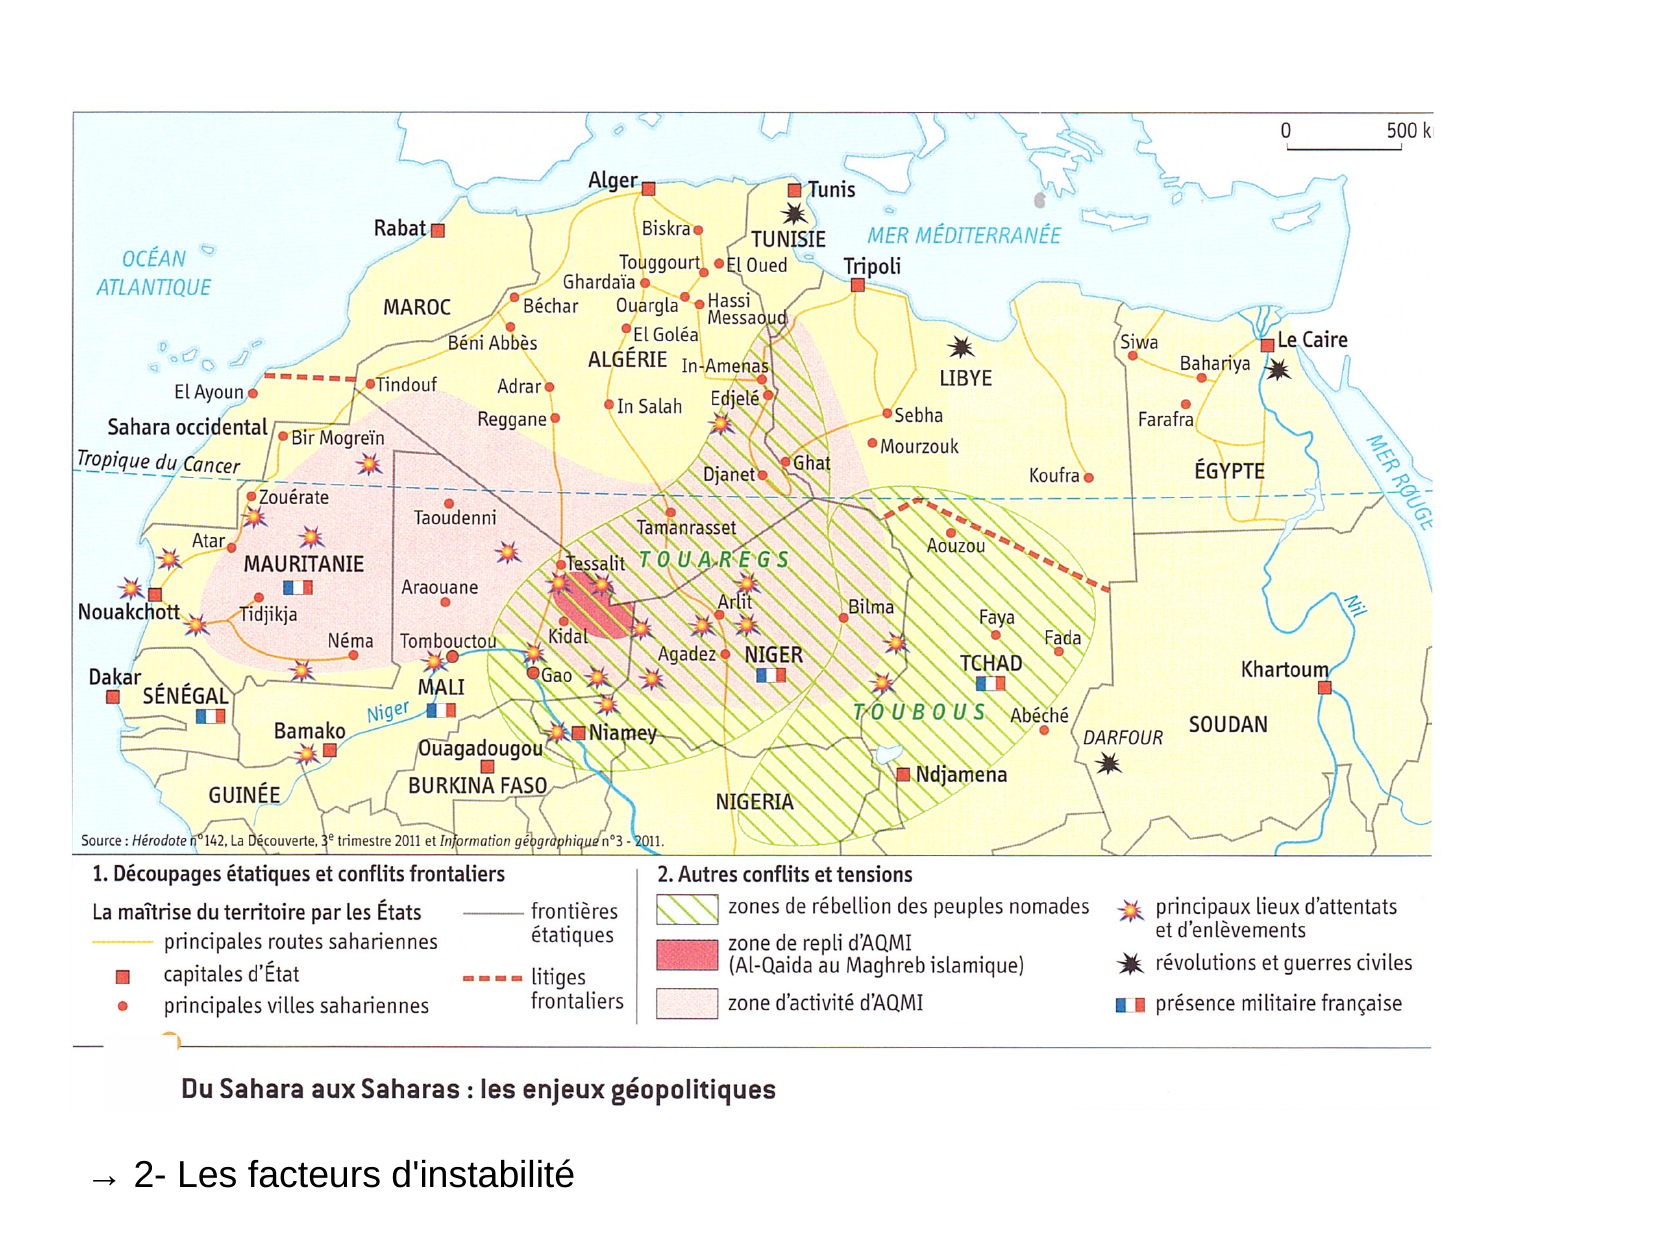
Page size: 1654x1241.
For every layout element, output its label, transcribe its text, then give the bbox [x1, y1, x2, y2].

text_box → 2- Les facteurs d'instabilité [70, 1145, 591, 1203]
picture [70, 106, 1441, 1111]
